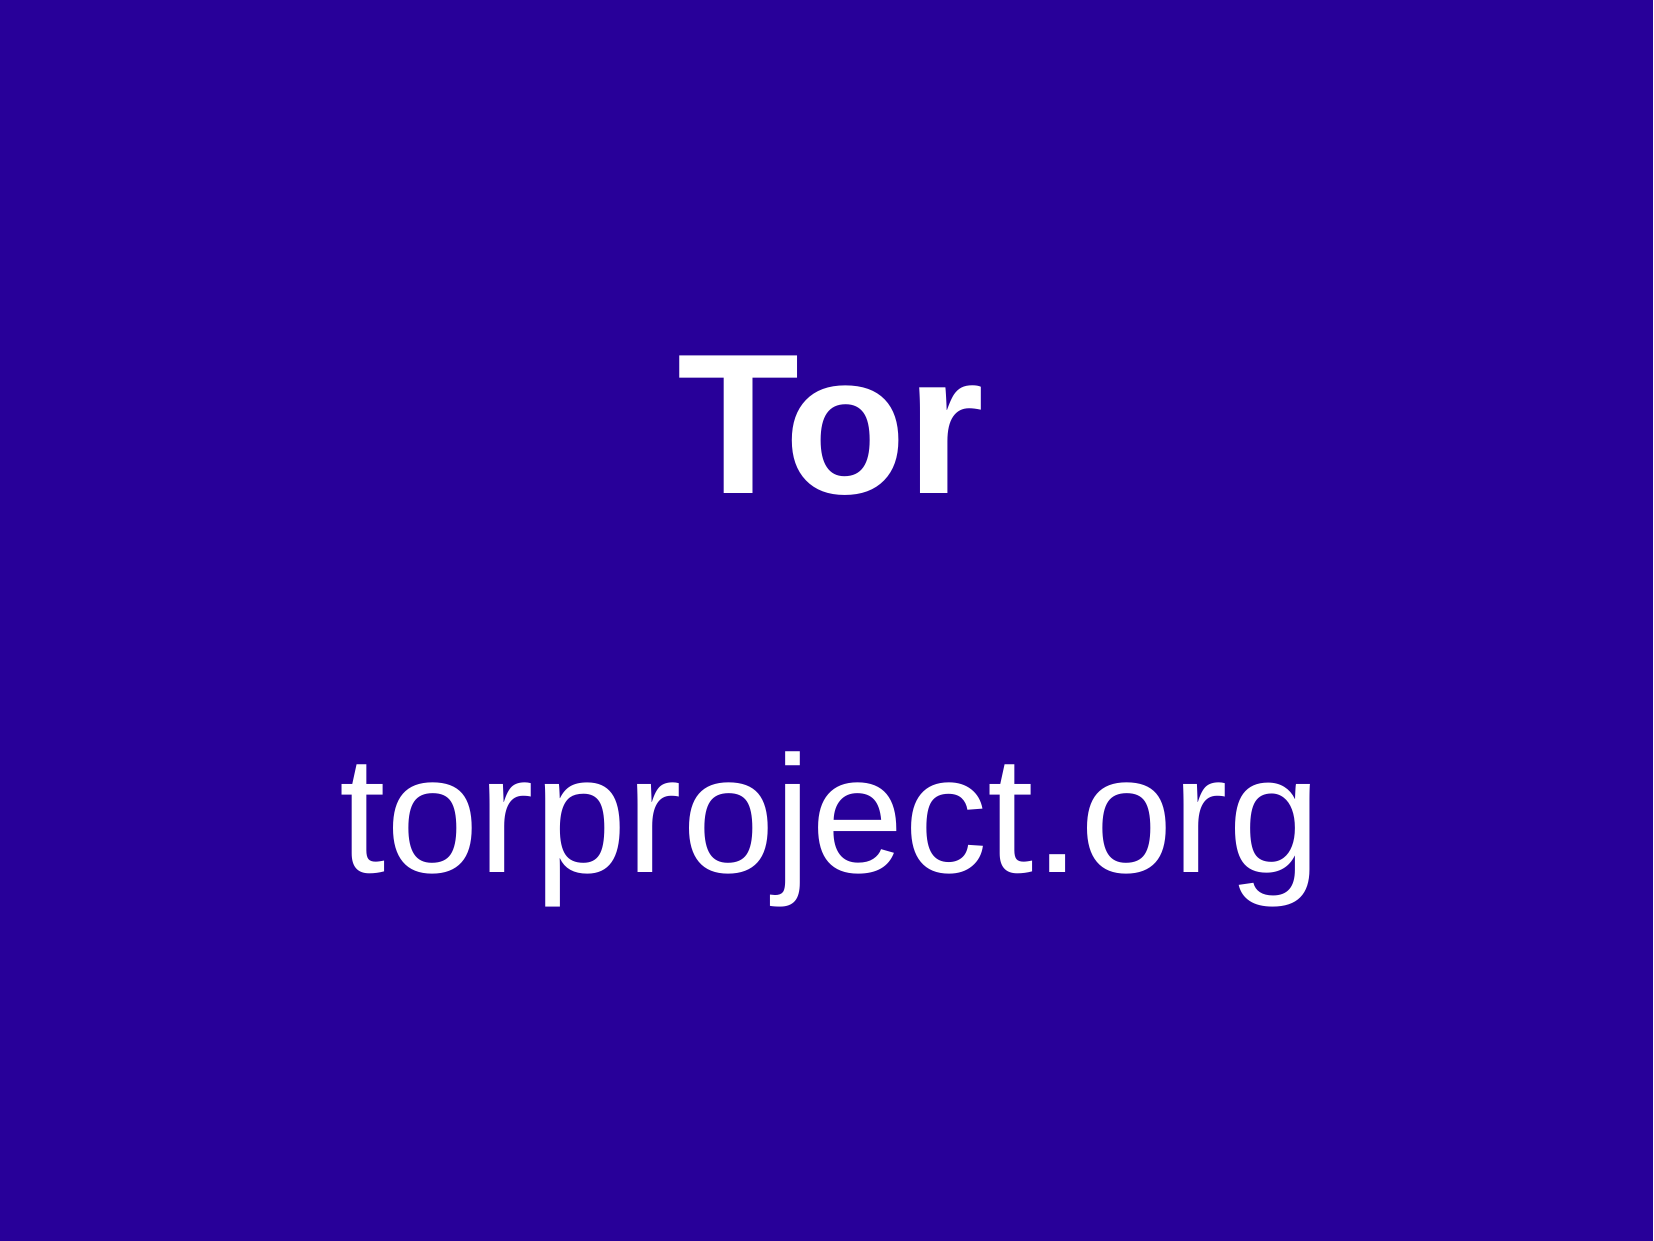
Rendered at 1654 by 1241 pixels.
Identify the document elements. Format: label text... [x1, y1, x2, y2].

title Tor torproject.org [87, 312, 1576, 909]
